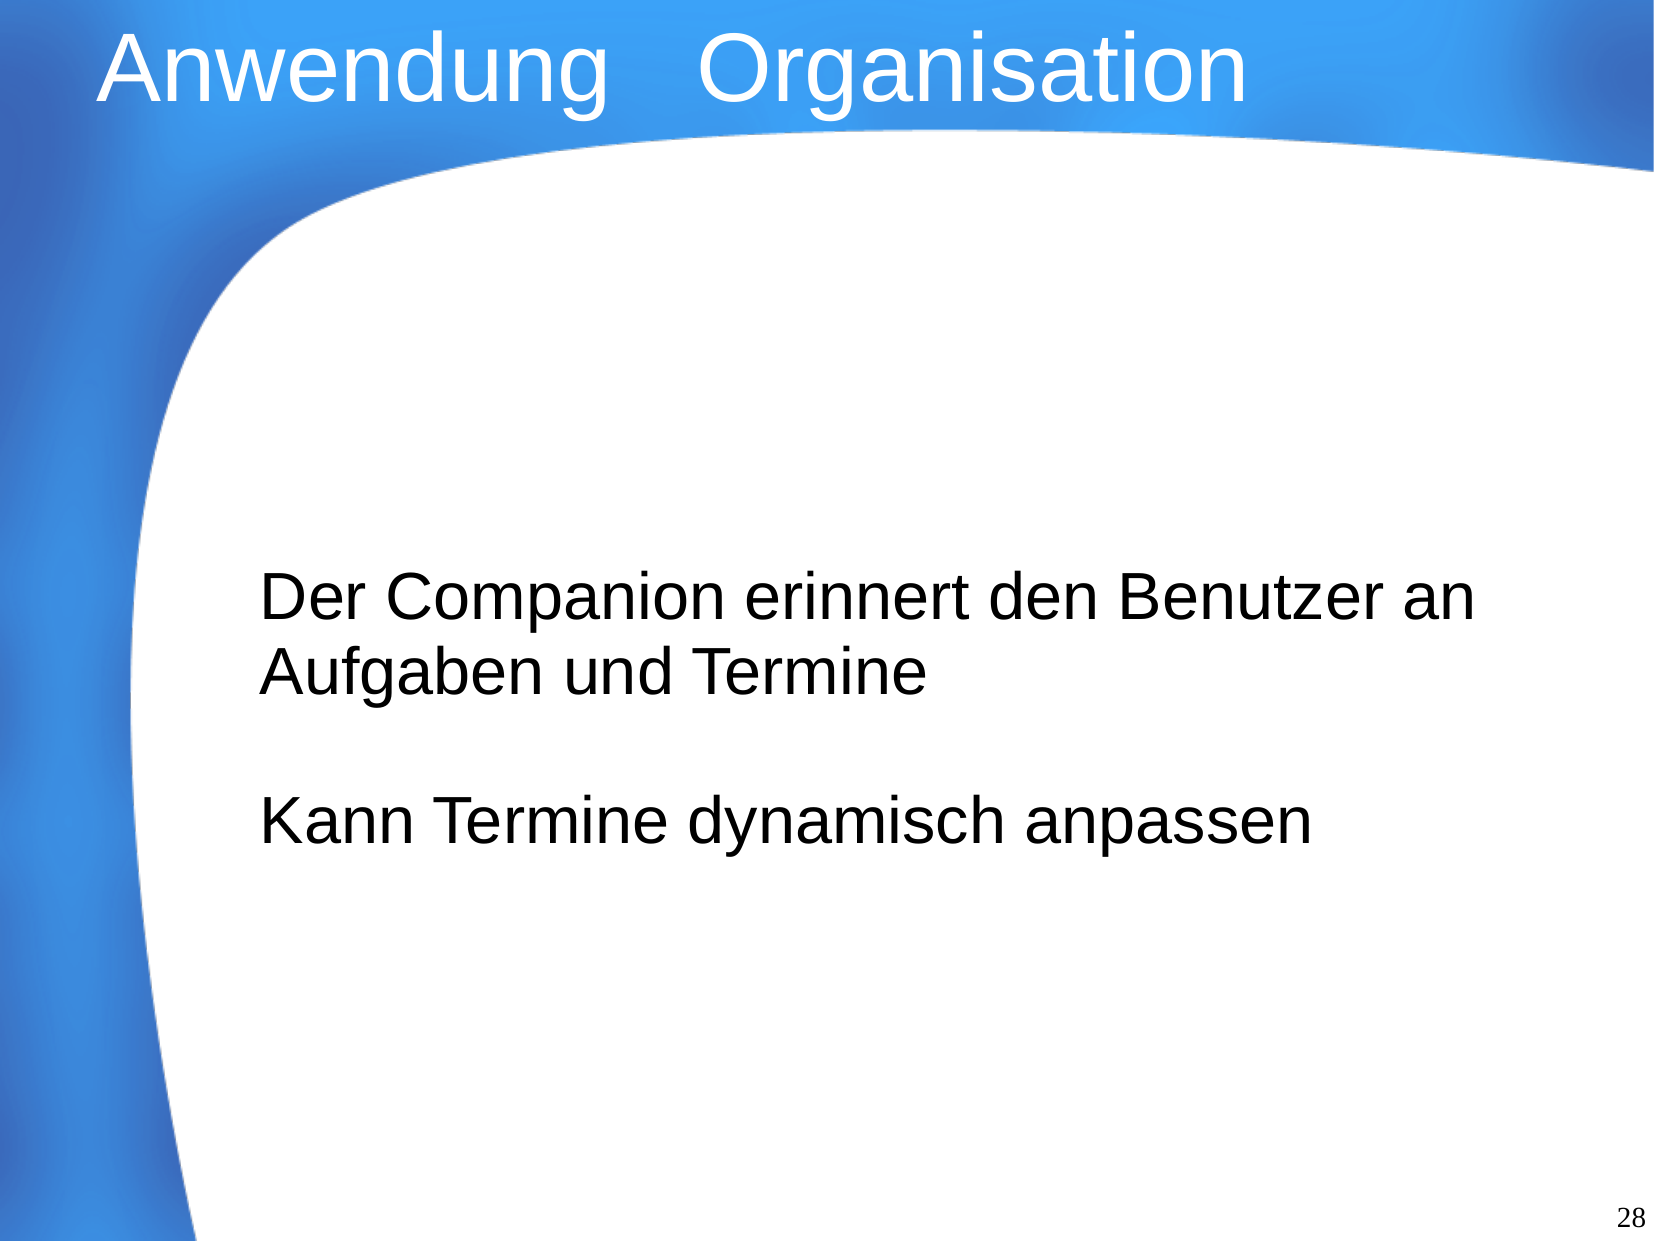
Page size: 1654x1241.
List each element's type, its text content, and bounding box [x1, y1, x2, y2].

title Anwendung [11, 13, 697, 123]
title Organisation [697, 13, 1619, 123]
subtitle Der Companion erinnert den Benutzer an Aufgaben und Termine Kann Termine dynamisch anpassen [259, 248, 1560, 1170]
picture [0, 0, 1654, 1241]
